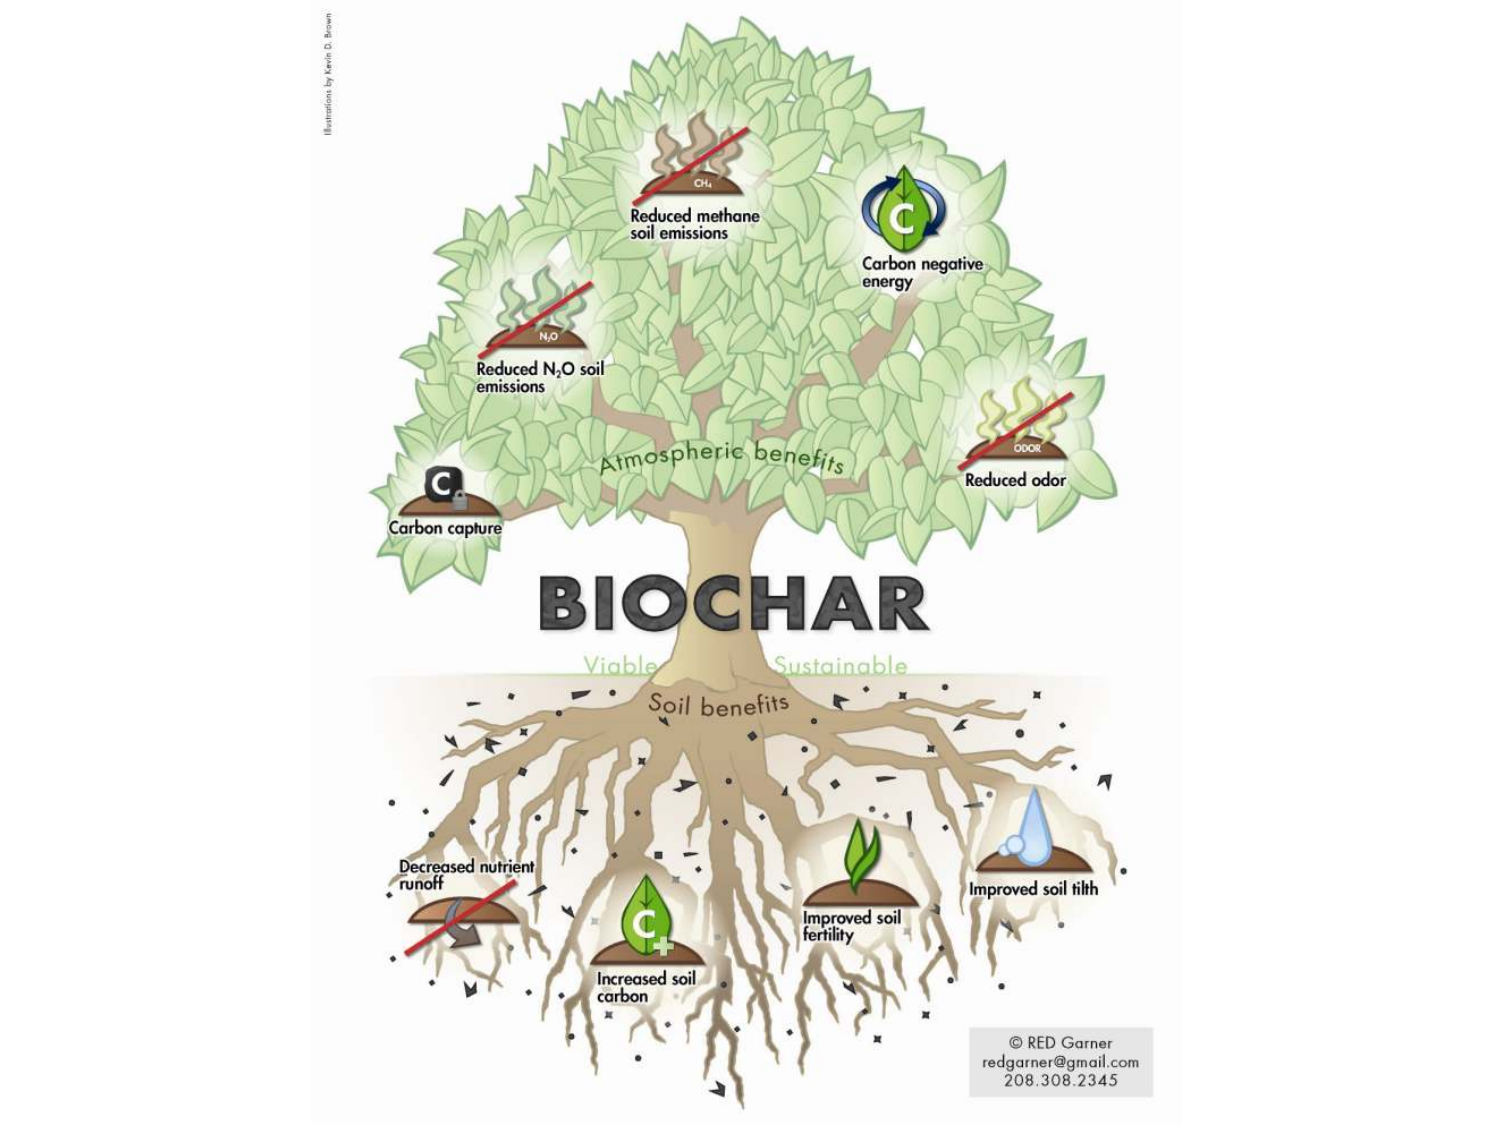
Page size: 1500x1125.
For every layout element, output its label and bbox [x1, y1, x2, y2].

picture [311, 0, 1182, 1125]
